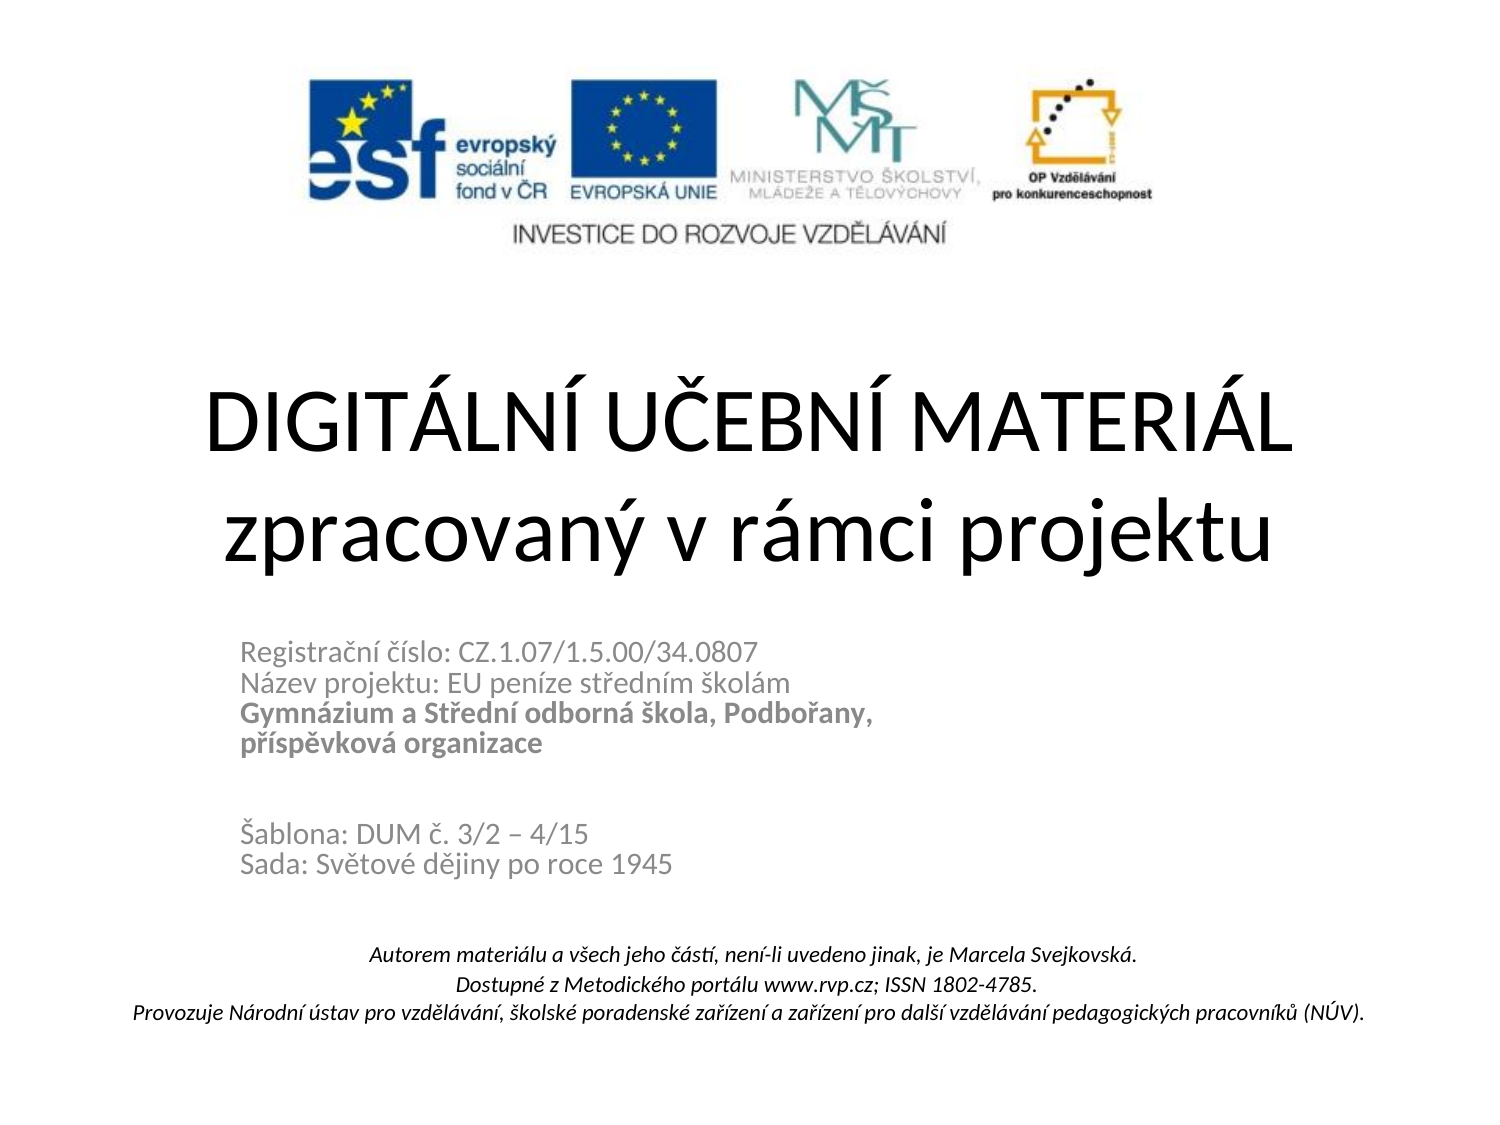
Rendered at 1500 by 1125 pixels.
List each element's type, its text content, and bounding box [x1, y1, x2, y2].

picture [265, 42, 1210, 274]
text_box Autorem materiálu a všech jeho částí, není-li uvedeno jinak, je Marcela Svejkovská. Dostupné z Metodického portálu www.rvp.cz; ISSN 1802-4785. Provozuje Národní ústav pro vzdělávání, školské poradenské zařízení a zařízení pro další vzdělávání pedagogických pracovníků (NÚV). [0, 916, 1500, 1033]
title DIGITÁLNÍ UČEBNÍ MATERIÁL zpracovaný v rámci projektu [112, 349, 1388, 591]
text_box Registrační číslo: CZ.1.07/1.5.00/34.0807 Název projektu: EU peníze středním školám Gymnázium a Střední odborná škola, Podbořany, příspěvková organizace Šablona: DUM č. 3/2 – 4/15 Sada: Světové dějiny po roce 1945 [225, 637, 1276, 916]
